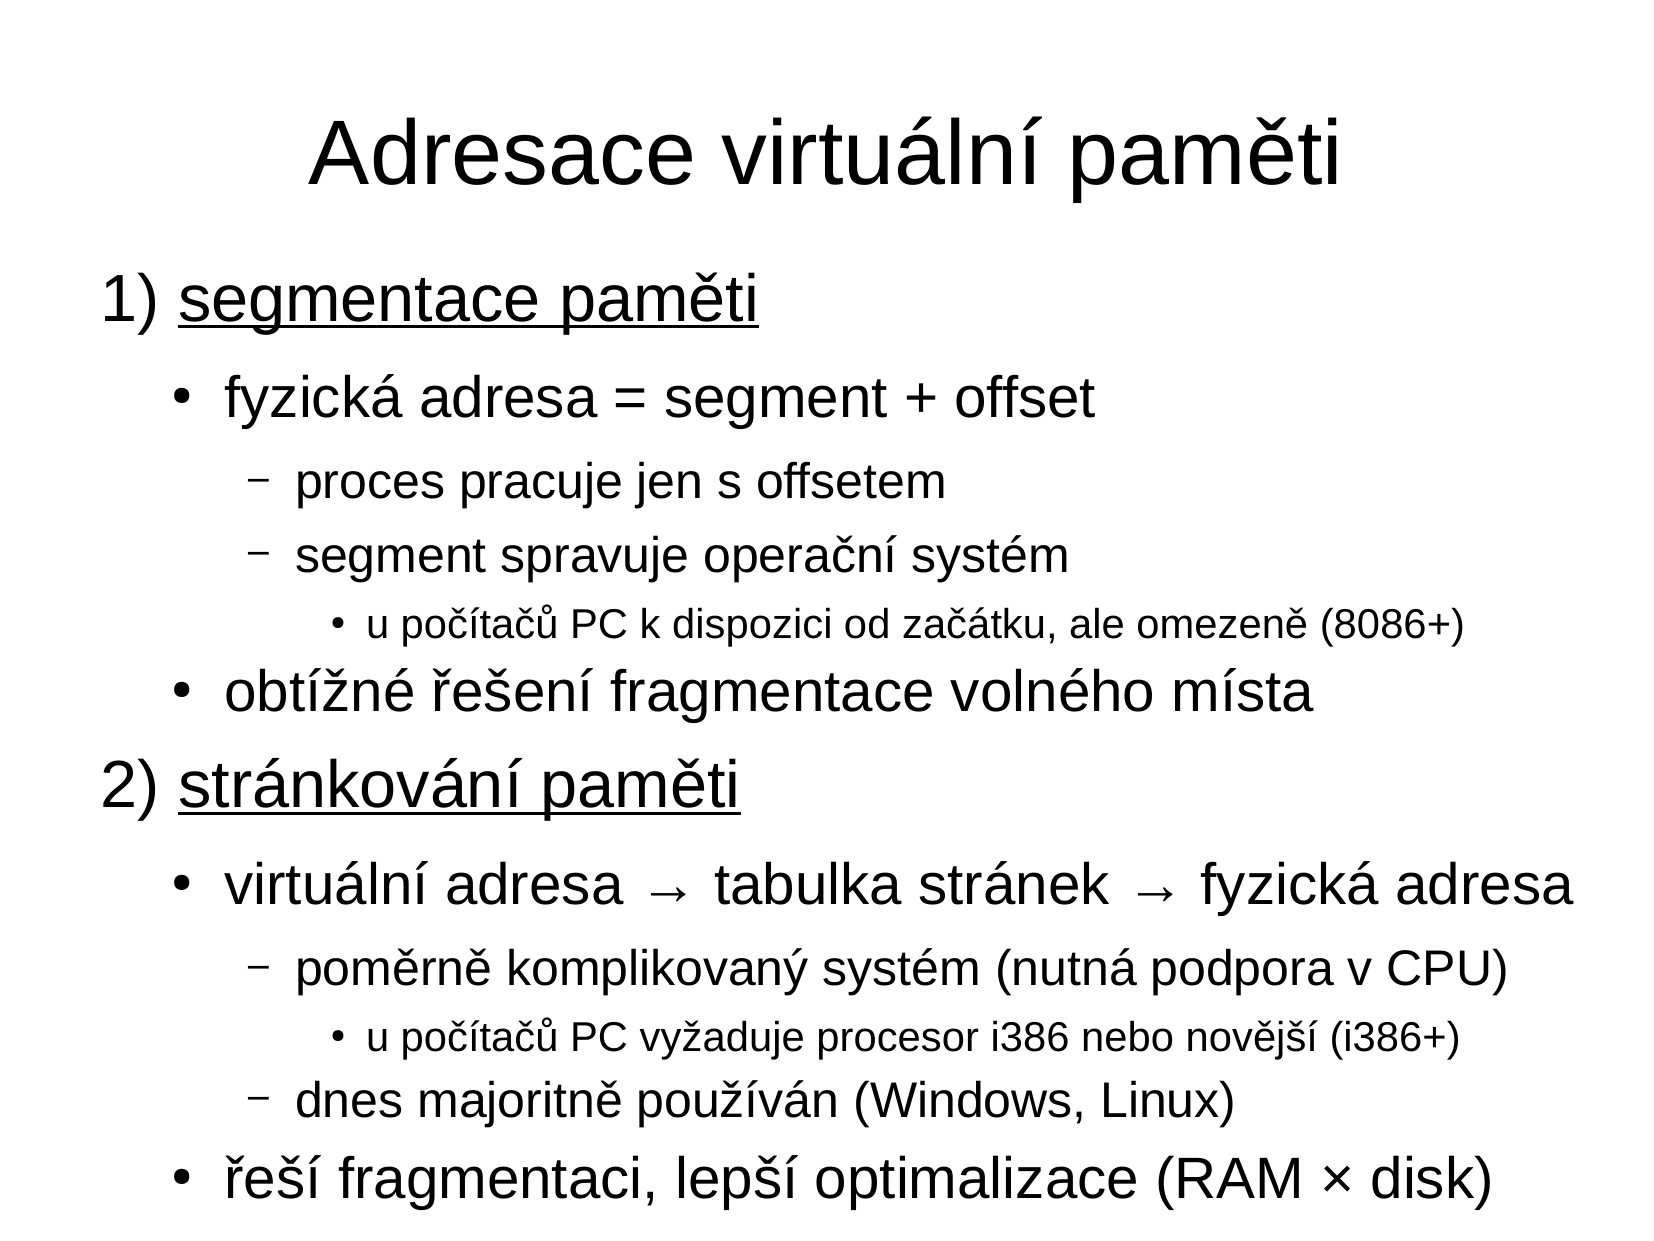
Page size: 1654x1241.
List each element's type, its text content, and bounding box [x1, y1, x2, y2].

title Adresace virtuální paměti [82, 56, 1571, 250]
list segmentace paměti fyzická adresa = segment + offset proces pracuje jen s offsetem segment spravuje operační systém u počítačů PC k dispozici od začátku, ale omezeně (8086+) obtížné řešení fragmentace volného místa stránkování paměti virtuální adresa → tabulka stránek → fyzická adresa poměrně komplikovaný systém (nutná podpora v CPU) u počítačů PC vyžaduje procesor i386 nebo novější (i386+) dnes majoritně používán (Windows, Linux) řeší fragmentaci, lepší optimalizace (RAM × disk) [82, 260, 1602, 1211]
